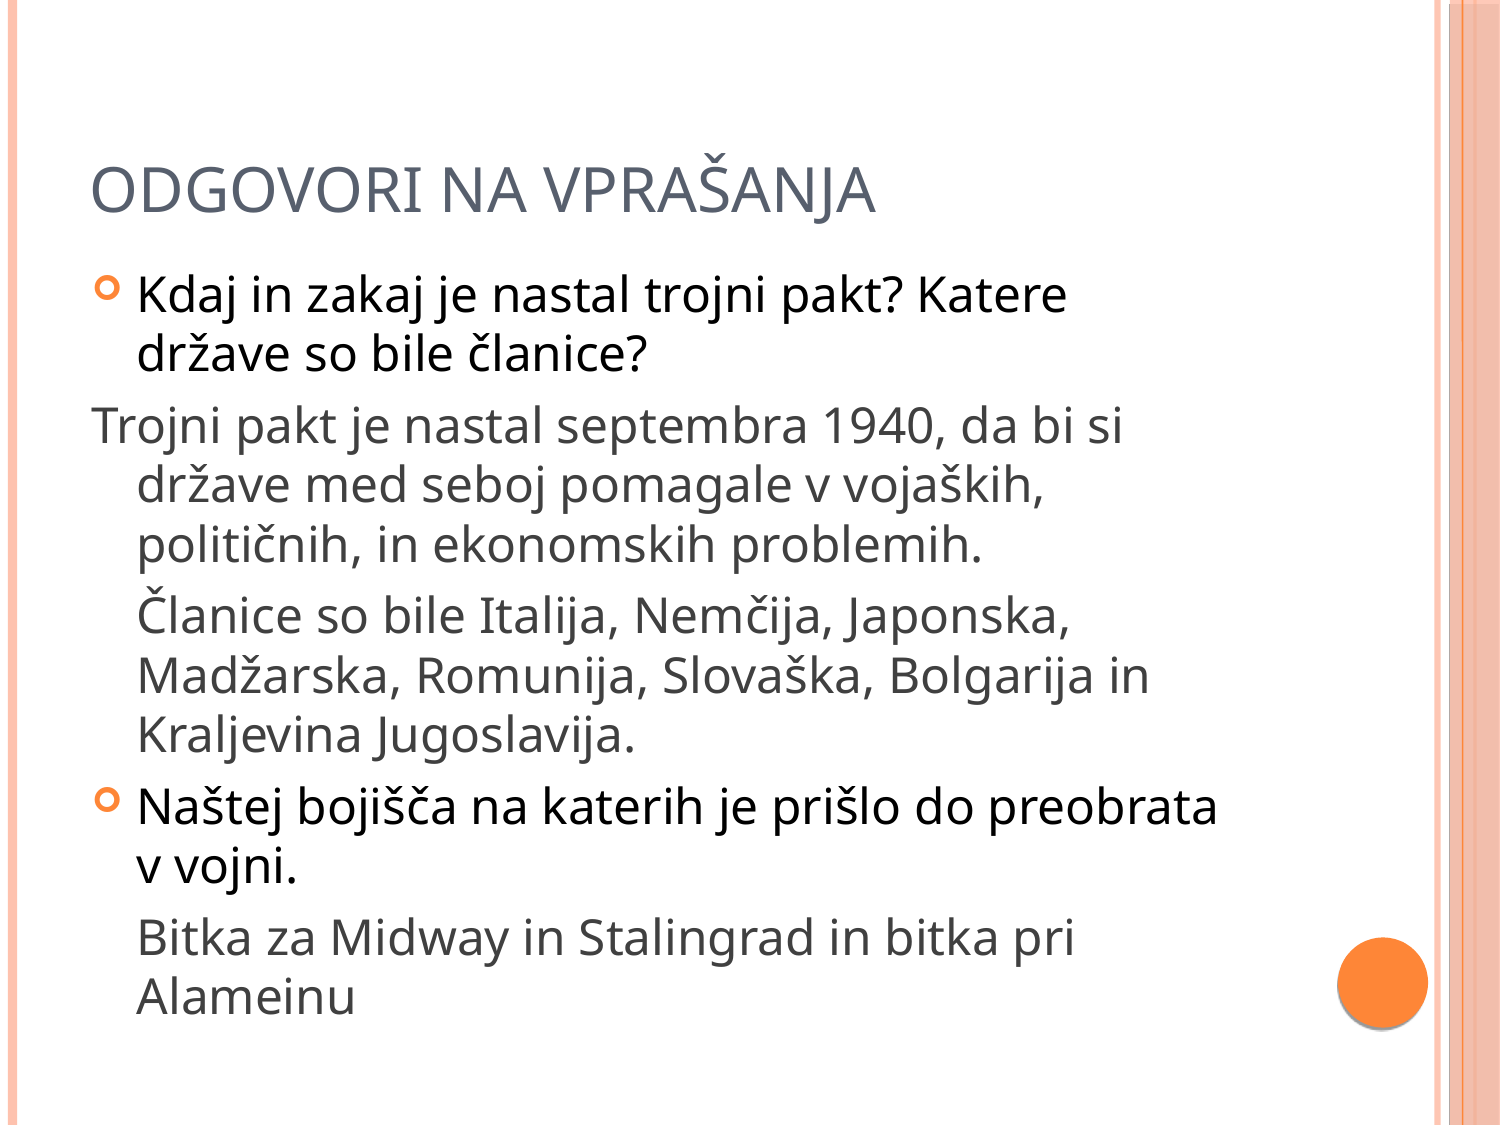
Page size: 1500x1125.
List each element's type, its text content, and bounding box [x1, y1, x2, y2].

list Kdaj in zakaj je nastal trojni pakt? Katere države so bile članice? Trojni pakt je nastal septembra 1940, da bi si države med seboj pomagale v vojaških, političnih, in ekonomskih problemih. Članice so bile Italija, Nemčija, Japonska, Madžarska, Romunija, Slovaška, Bolgarija in Kraljevina Jugoslavija. Naštej bojišča na katerih je prišlo do preobrata v vojni. Bitka za Midway in Stalingrad in bitka pri Alameinu [76, 255, 1235, 1040]
title Odgovori na vprašanja [75, 45, 1300, 233]
